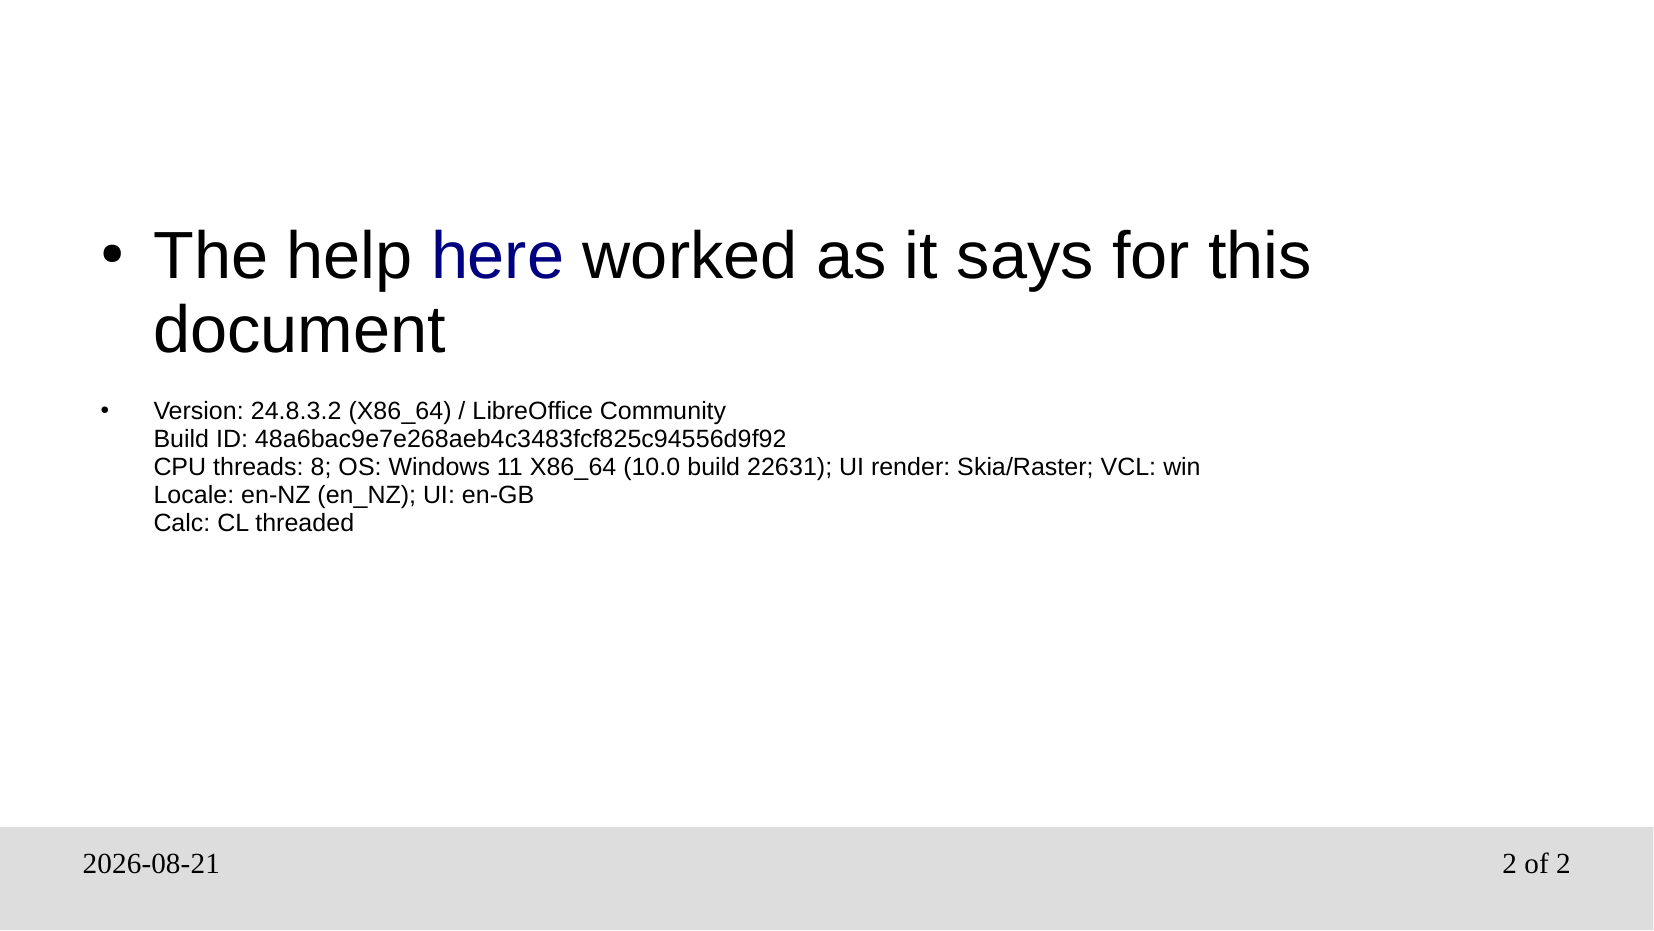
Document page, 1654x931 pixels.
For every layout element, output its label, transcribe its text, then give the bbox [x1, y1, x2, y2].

list The help here worked as it says for this document Version: 24.8.3.2 (X86_64) / LibreOffice Community Build ID: 48a6bac9e7e268aeb4c3483fcf825c94556d9f92 CPU threads: 8; OS: Windows 11 X86_64 (10.0 build 22631); UI render: Skia/Raster; VCL: win Locale: en-NZ (en_NZ); UI: en-GB Calc: CL threaded [82, 217, 1571, 758]
